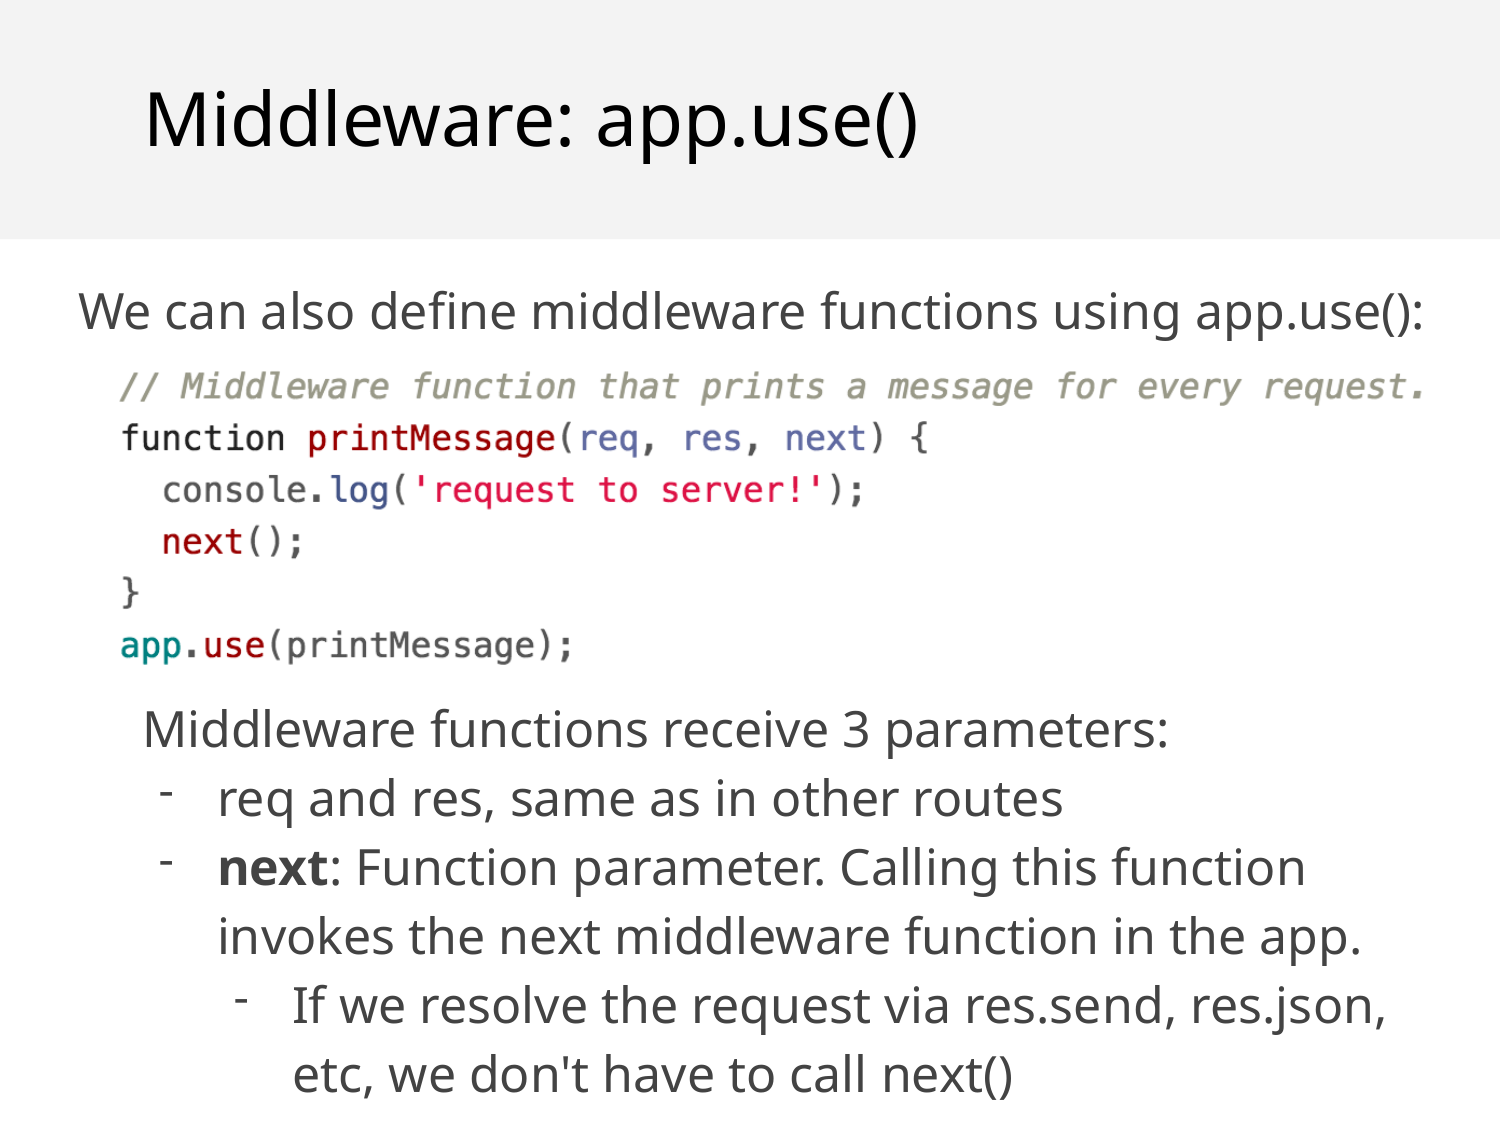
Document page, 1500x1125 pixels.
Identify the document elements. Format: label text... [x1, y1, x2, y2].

title Middleware: app.use() [128, 56, 1372, 183]
picture [89, 351, 1441, 681]
list Middleware functions receive 3 parameters: req and res, same as in other routes next: Function parameter. Calling this function invokes the next middleware function in the app. If we resolve the request via res.send, res.json, etc, we don't have to call next() [127, 673, 1406, 1068]
list We can also define middleware functions using app.use(): [63, 255, 1500, 650]
